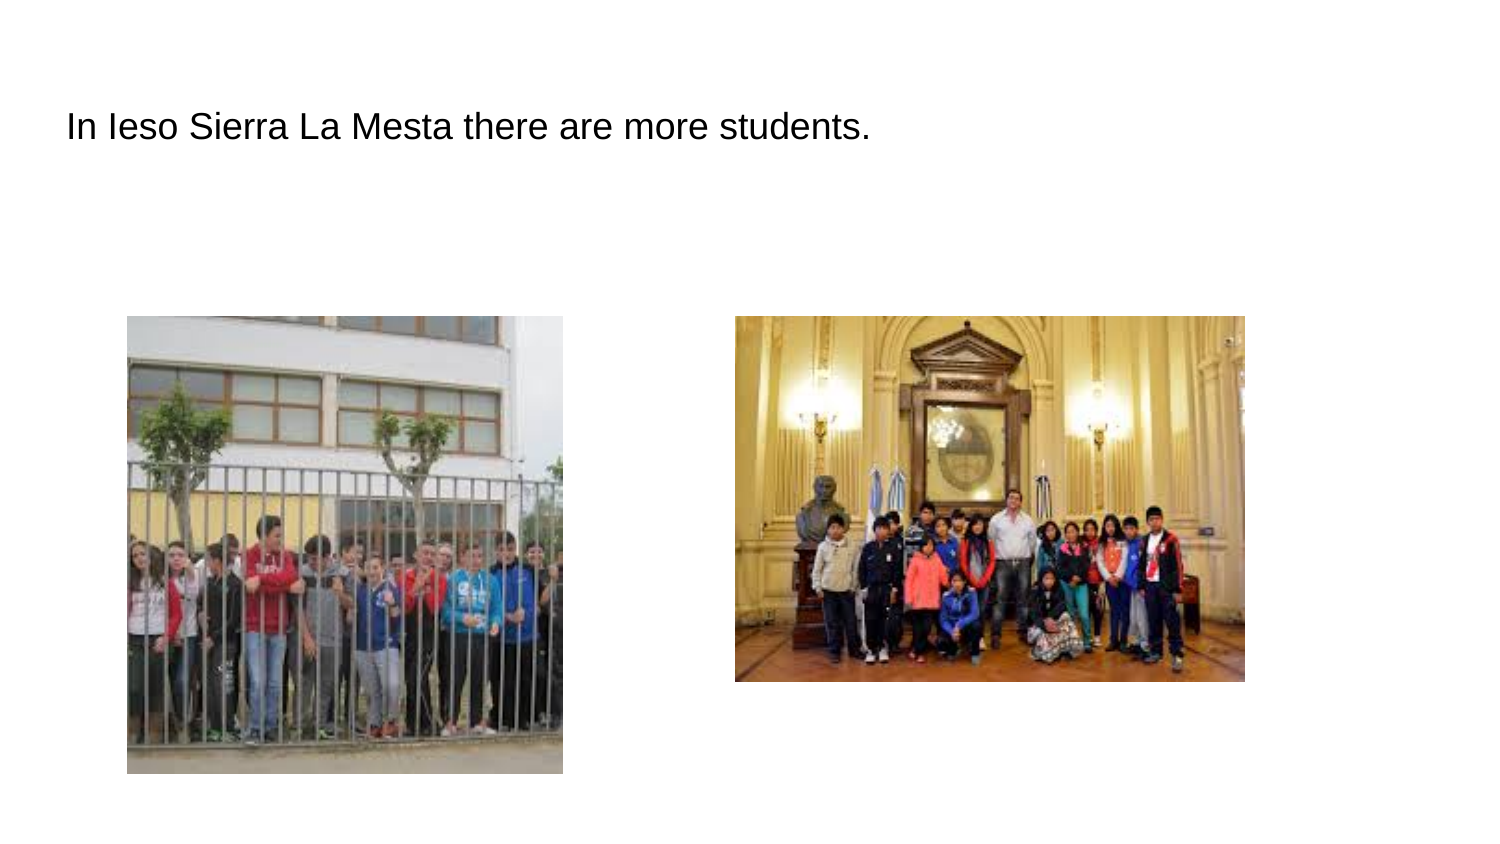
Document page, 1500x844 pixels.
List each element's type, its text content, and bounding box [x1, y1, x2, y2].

title In Ieso Sierra La Mesta there are more students. [51, 86, 1449, 181]
picture [735, 316, 1245, 682]
picture [127, 316, 563, 774]
